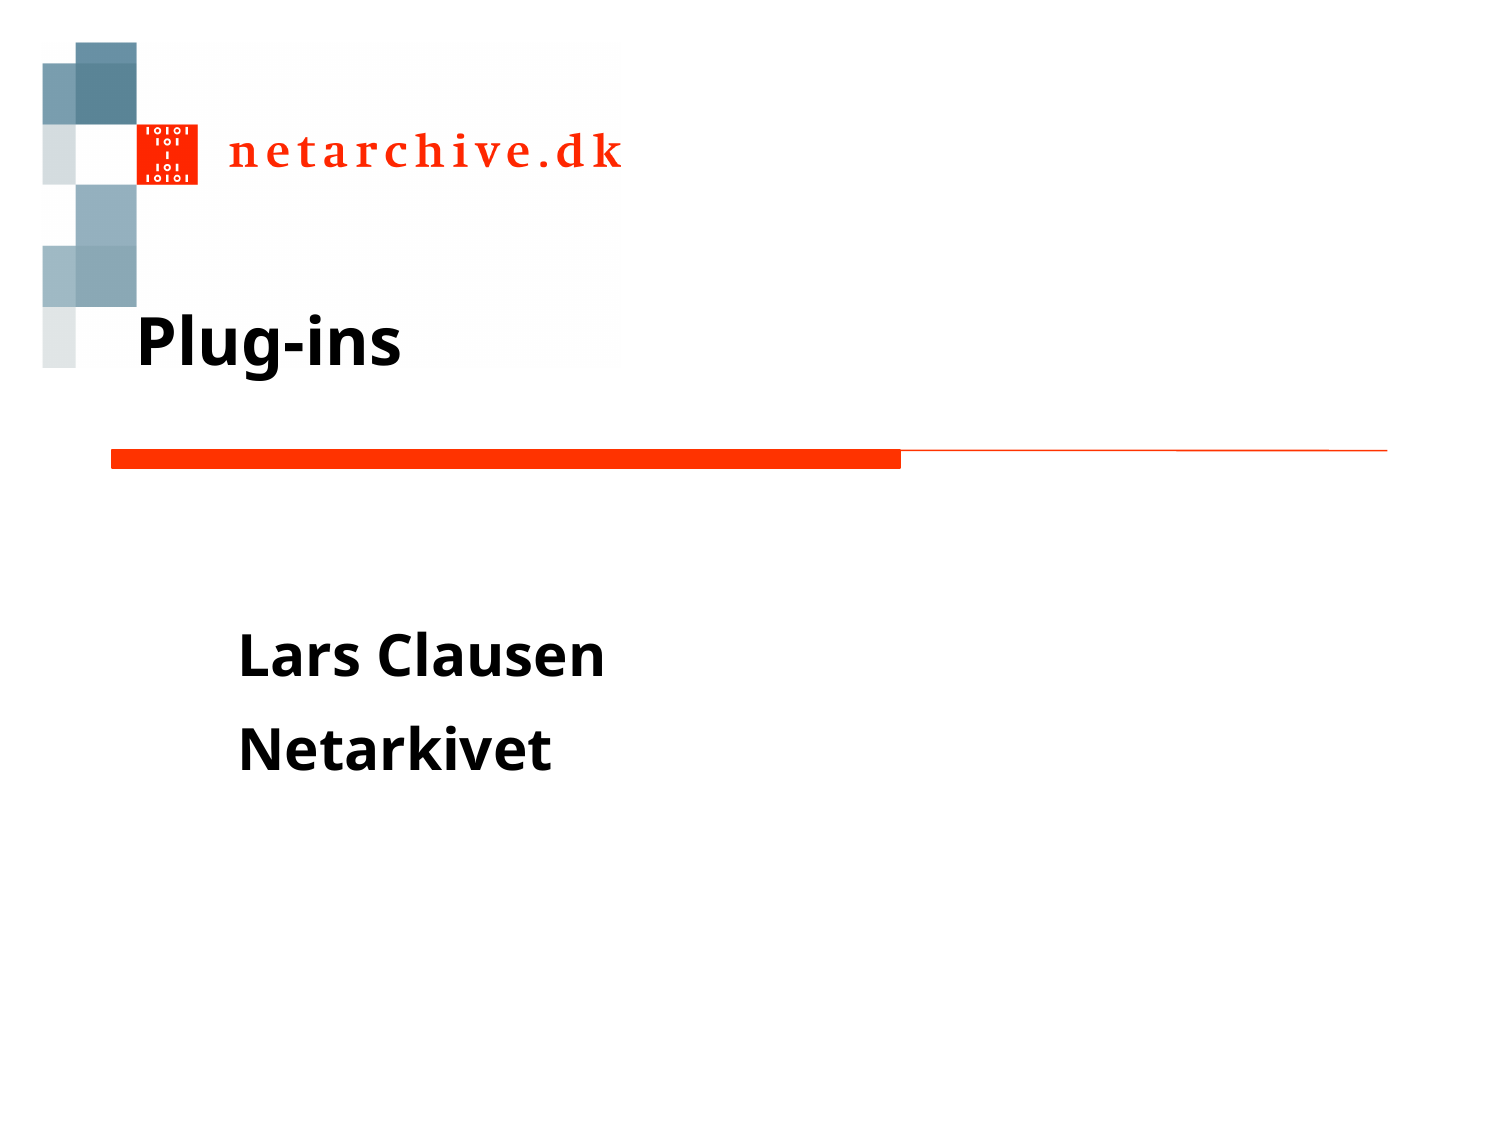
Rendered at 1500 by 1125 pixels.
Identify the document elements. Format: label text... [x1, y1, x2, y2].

subtitle Lars Clausen Netarkivet [237, 569, 1388, 833]
picture [41, 42, 621, 368]
title Plug-ins [135, 227, 1388, 453]
